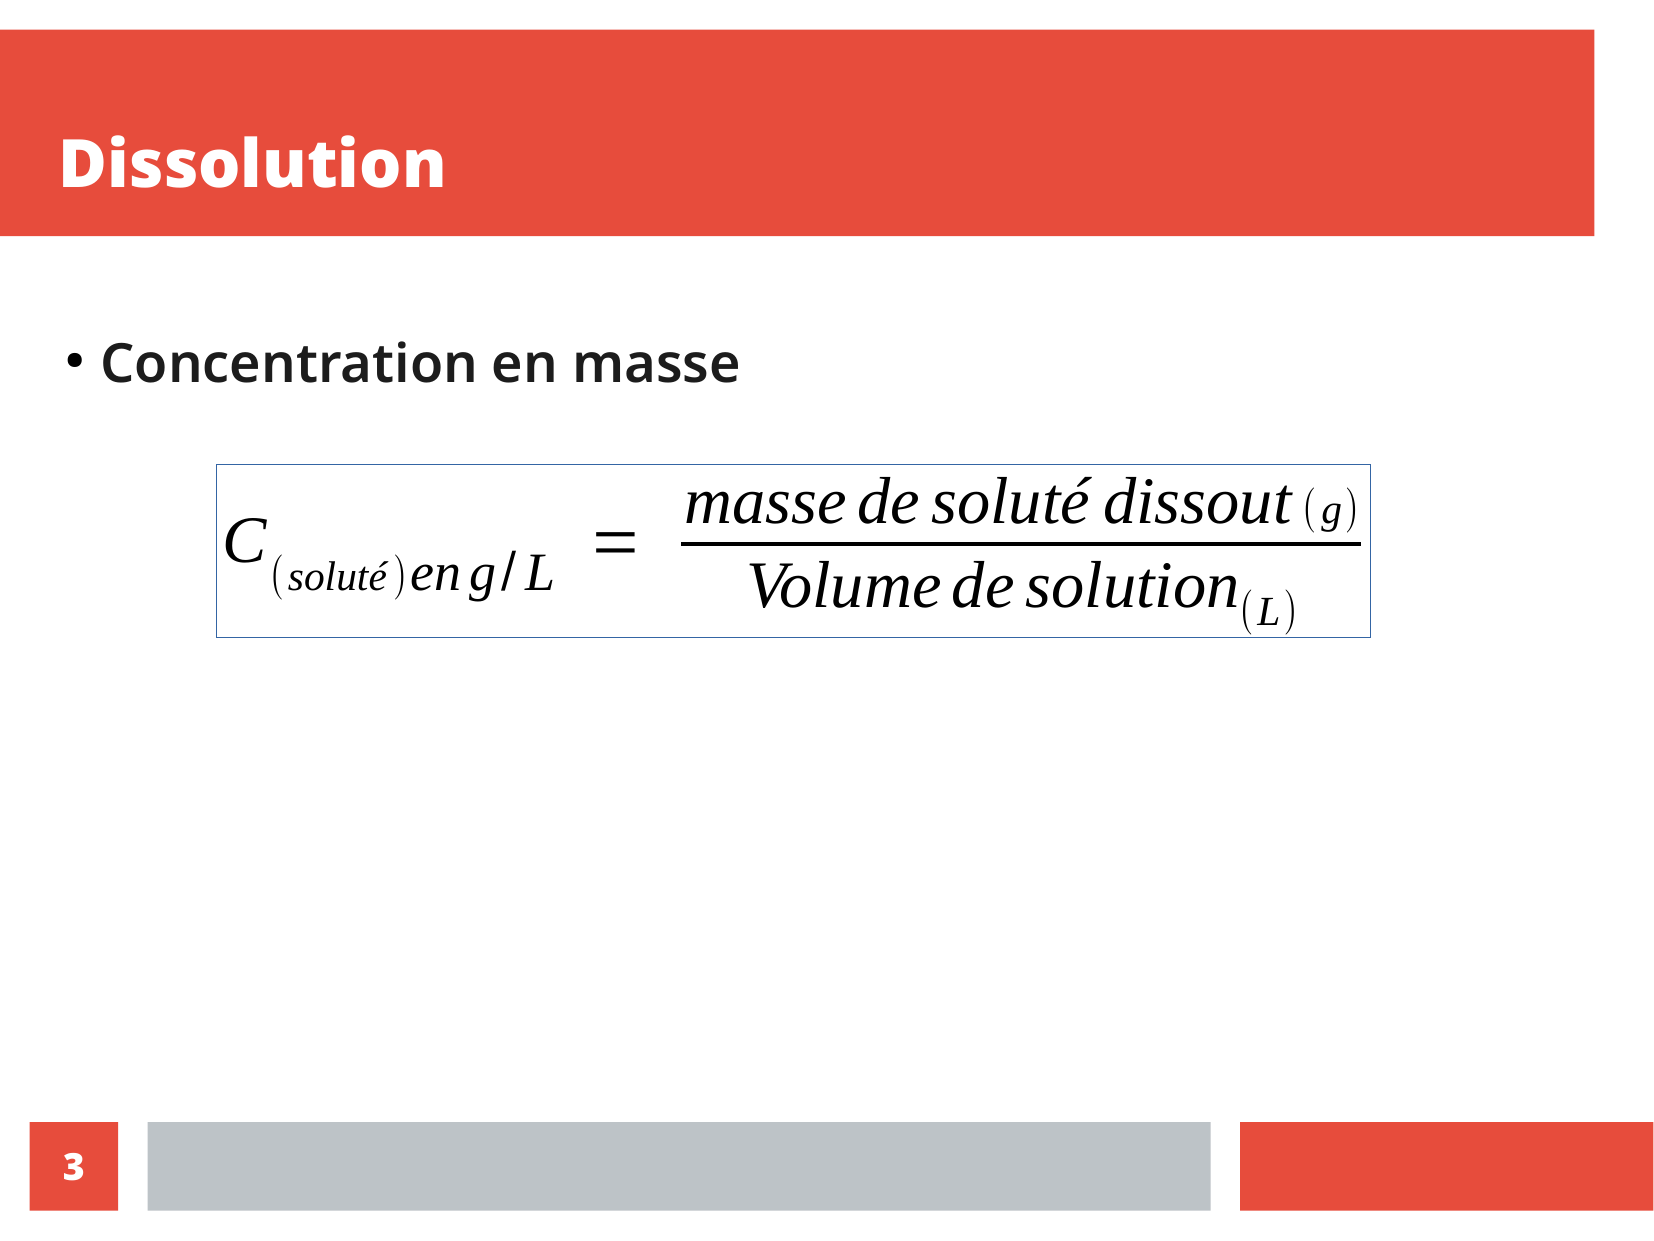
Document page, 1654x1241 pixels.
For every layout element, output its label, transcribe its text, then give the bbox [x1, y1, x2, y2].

chart [216, 464, 1371, 638]
title Dissolution [59, 59, 1595, 207]
list Concentration en masse [64, 324, 910, 414]
